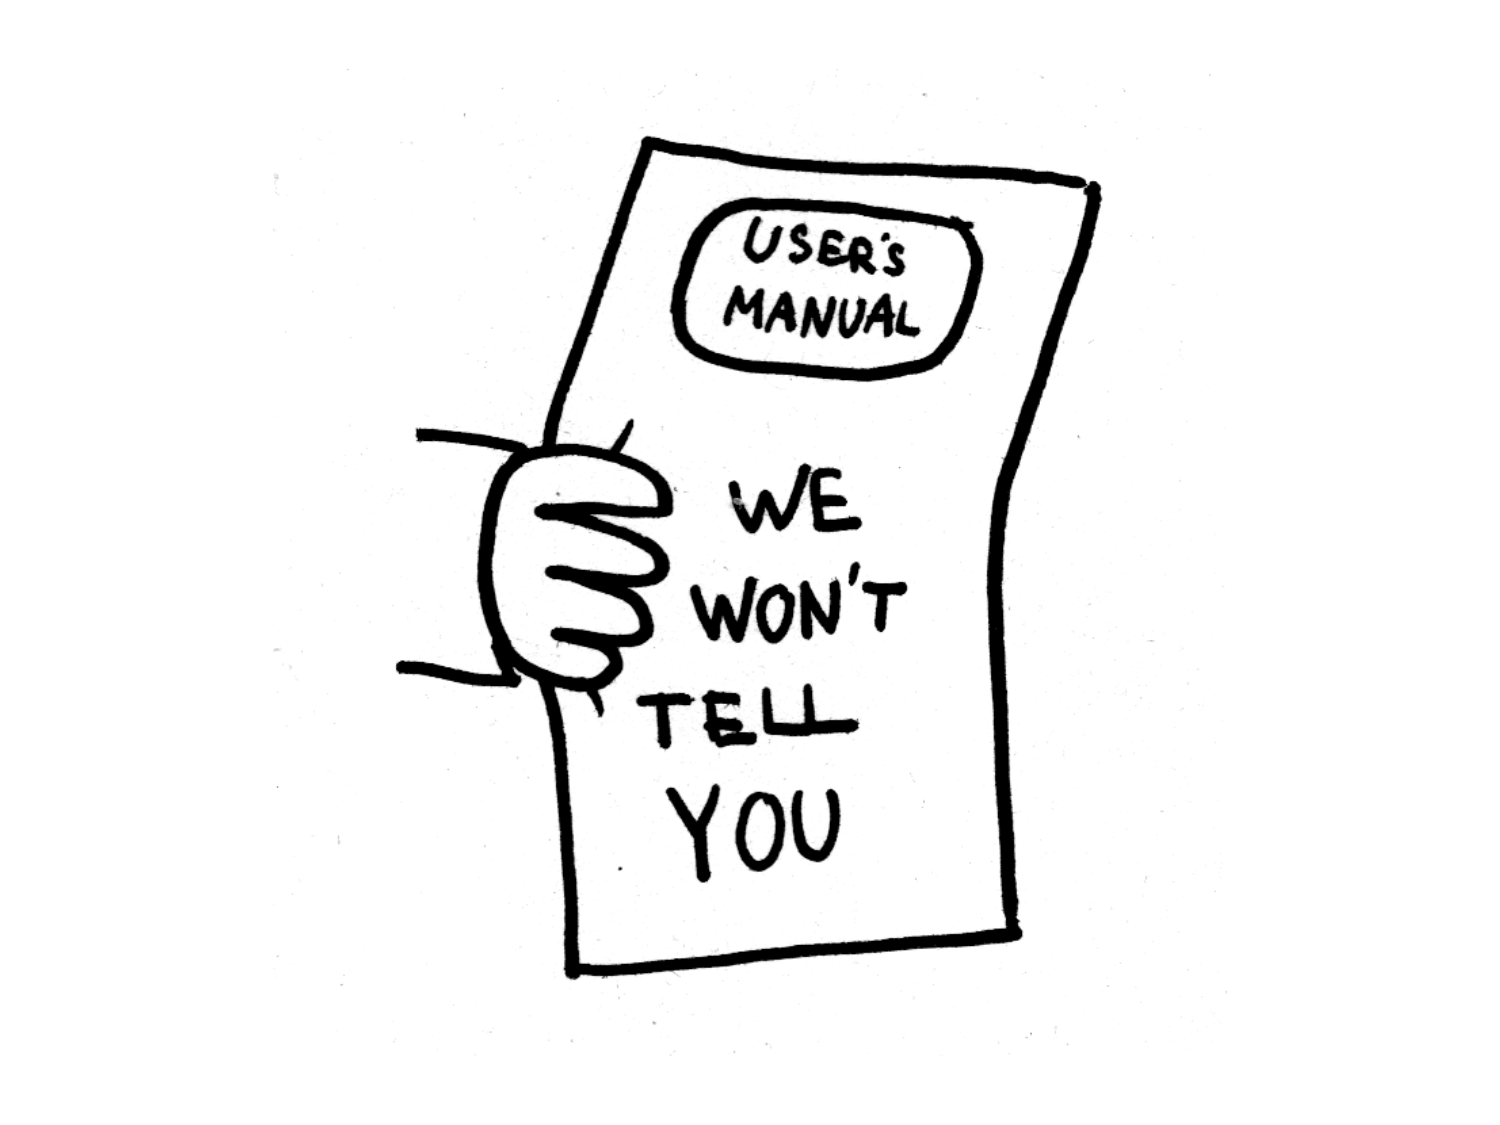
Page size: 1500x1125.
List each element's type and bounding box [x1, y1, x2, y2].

picture [273, 69, 1227, 1056]
